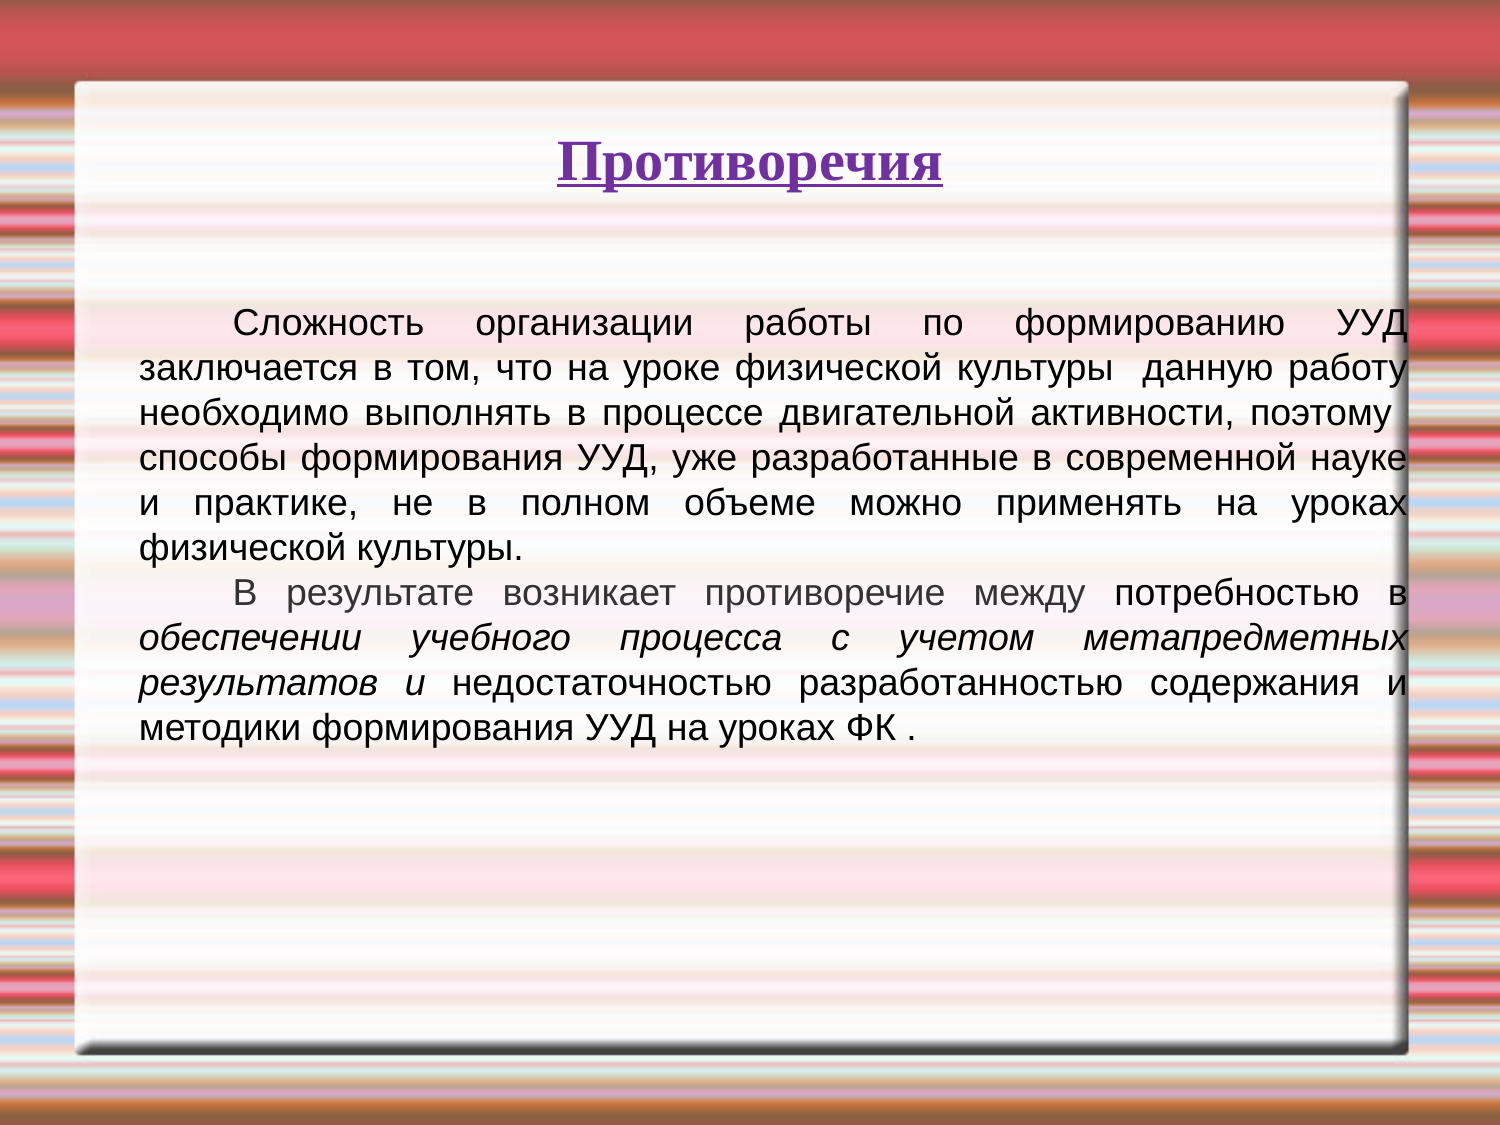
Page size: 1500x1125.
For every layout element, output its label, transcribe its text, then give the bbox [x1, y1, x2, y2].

text_box Сложность организации работы по формированию УУД заключается в том, что на уроке физической культуры данную работу необходимо выполнять в процессе двигательной активности, поэтому способы формирования УУД, уже разработанные в современной науке и практике, не в полном объеме можно применять на уроках физической культуры. В результате возникает противоречие между потребностью в обеспечении учебного процесса с учетом метапредметных результатов и недостаточностью разработанностью содержания и методики формирования УУД на уроках ФК . [123, 290, 1424, 756]
title Противоречия [75, 45, 1425, 233]
picture [0, 0, 1500, 1125]
